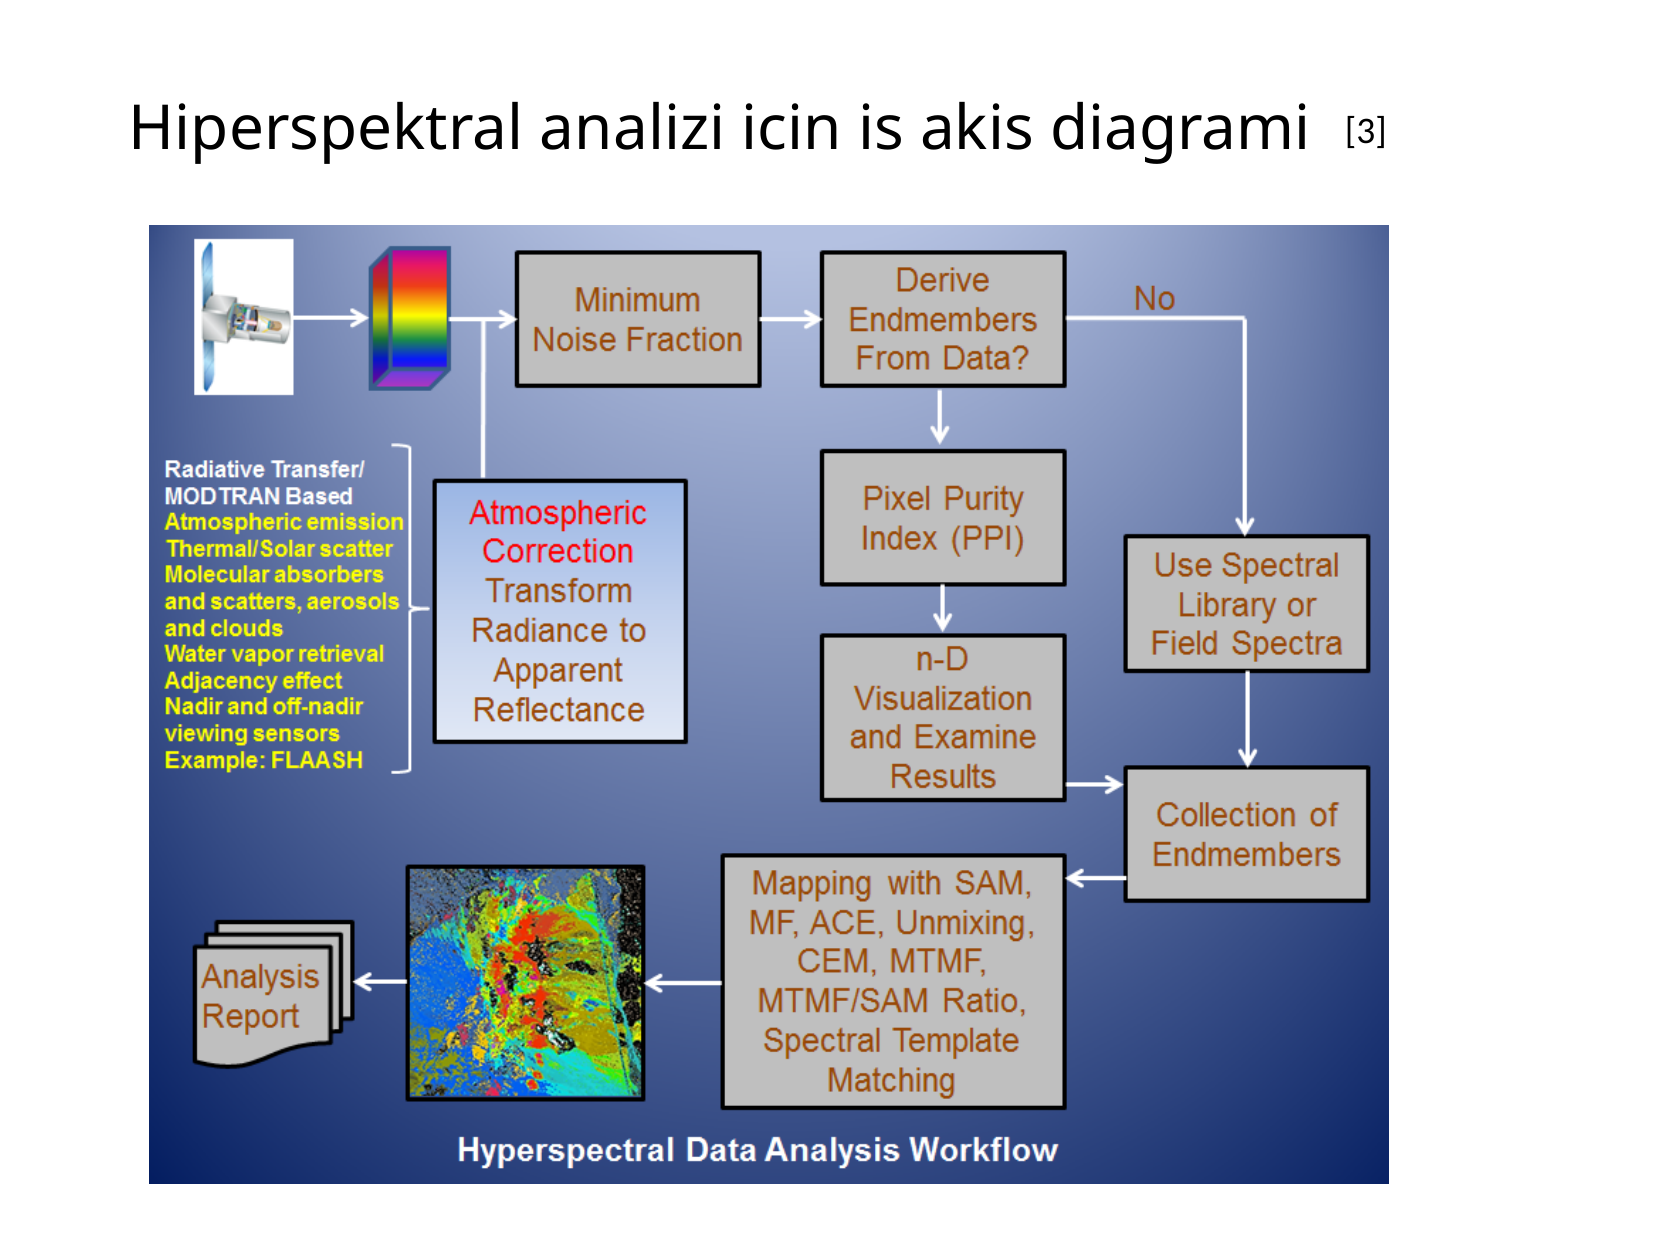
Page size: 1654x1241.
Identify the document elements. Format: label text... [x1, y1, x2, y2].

picture [149, 225, 1389, 1184]
text_box [3] [1330, 98, 1447, 160]
title Hiperspektral analizi icin is akis diagrami [113, 66, 1540, 193]
